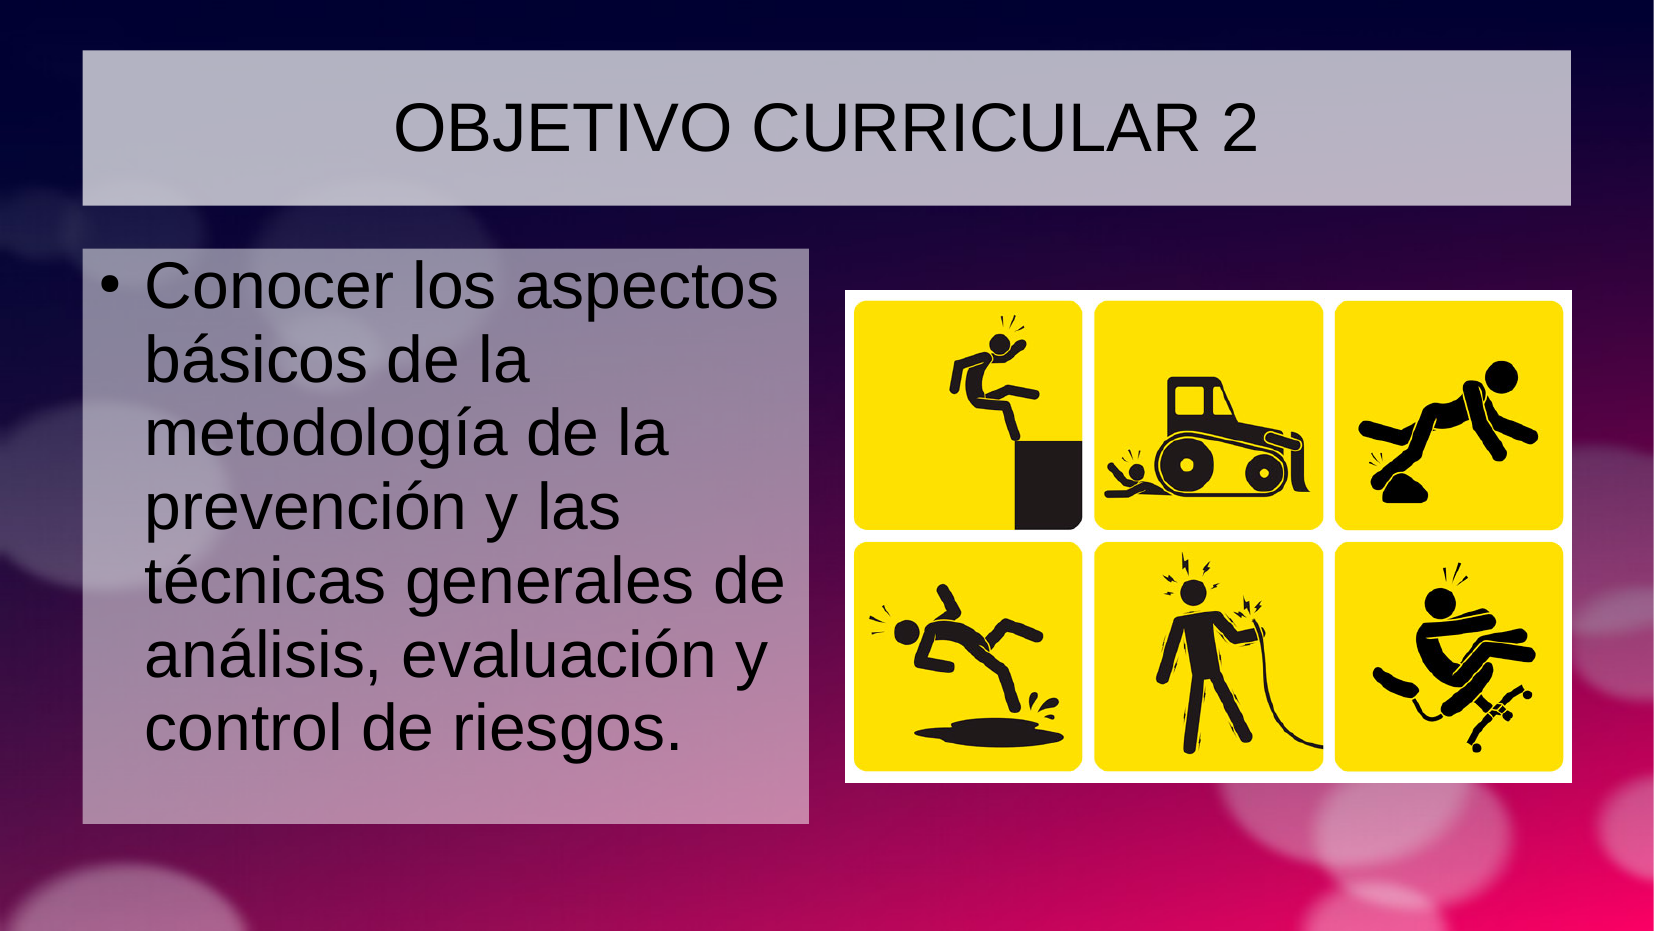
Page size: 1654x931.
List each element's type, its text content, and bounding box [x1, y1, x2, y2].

list Conocer los aspectos básicos de la metodología de la prevención y las técnicas generales de análisis, evaluación y control de riesgos. [82, 248, 809, 824]
picture [0, 0, 1654, 931]
title OBJETIVO CURRICULAR 2 [82, 50, 1571, 206]
